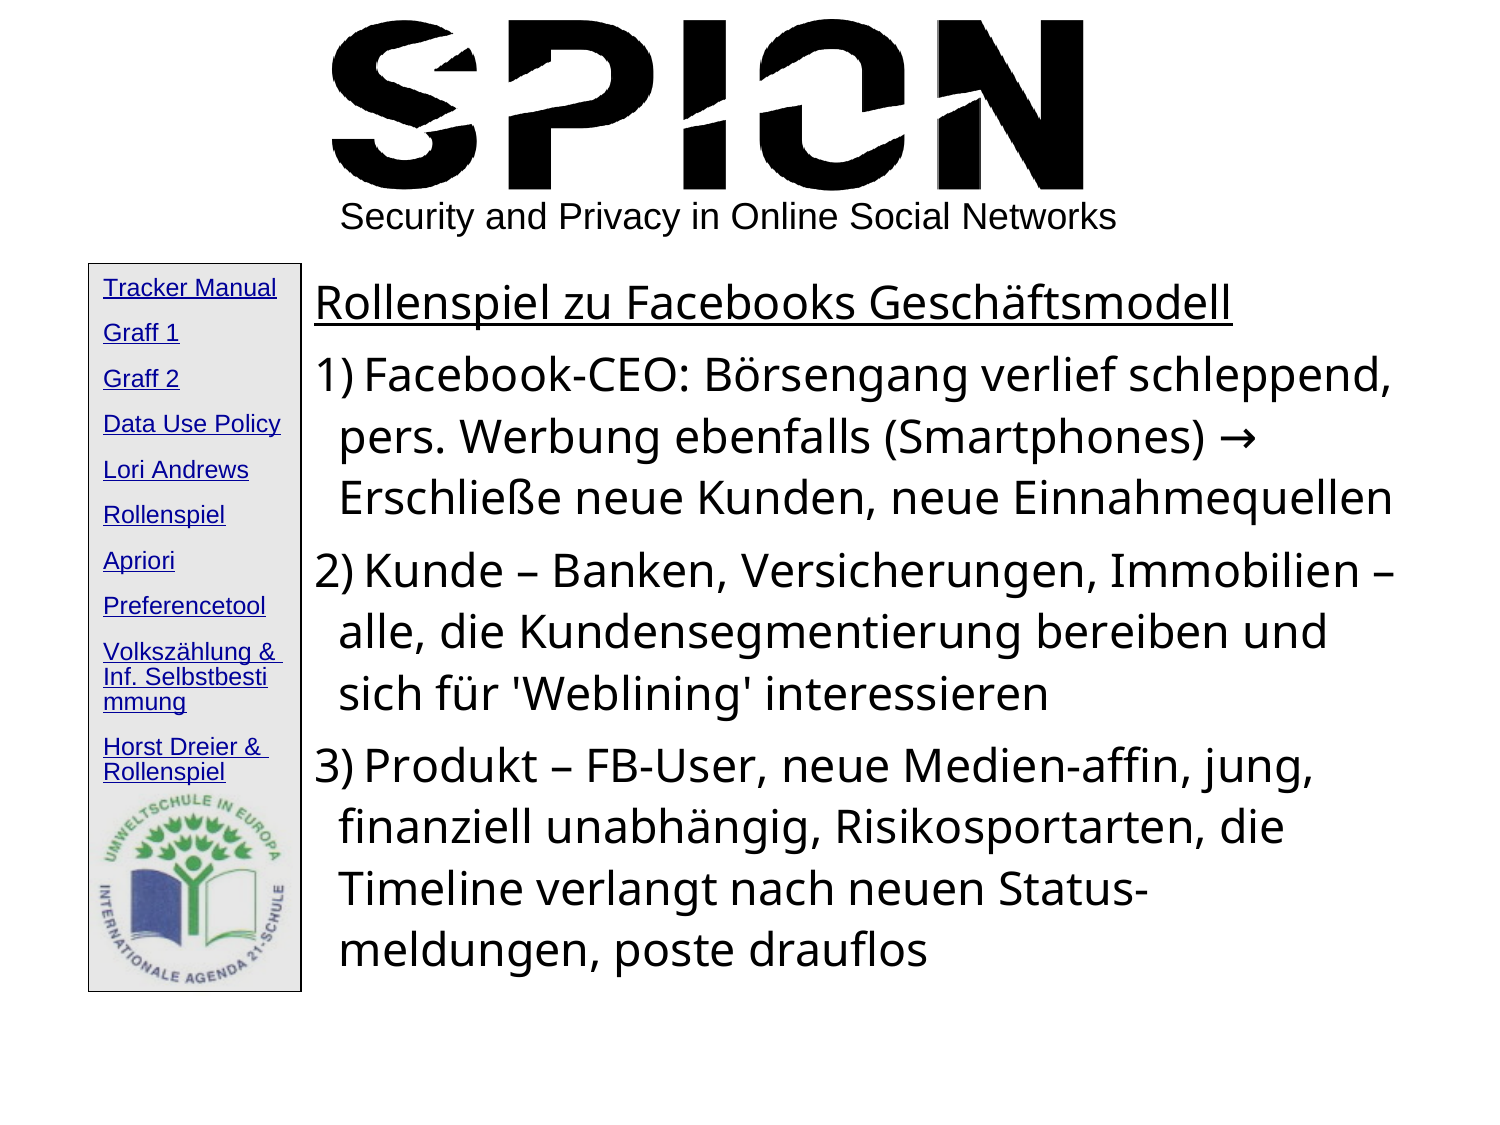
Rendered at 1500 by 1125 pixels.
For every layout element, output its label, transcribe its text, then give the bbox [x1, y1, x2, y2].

picture [88, 992, 293, 996]
picture [324, 0, 1093, 208]
list Rollenspiel zu Facebooks Geschäftsmodell Facebook-CEO: Börsengang verlief schleppend, pers. Werbung ebenfalls (Smartphones) → Erschließe neue Kunden, neue Einnahmequellen Kunde – Banken, Versicherungen, Immobilien – alle, die Kundensegmentierung bereiben und sich für 'Weblining' interessieren Produkt – FB-User, neue Medien-affin, jung, finanziell unabhängig, Risikosportarten, die Timeline verlangt nach neuen Status-meldungen, poste drauflos [312, 267, 1412, 1027]
